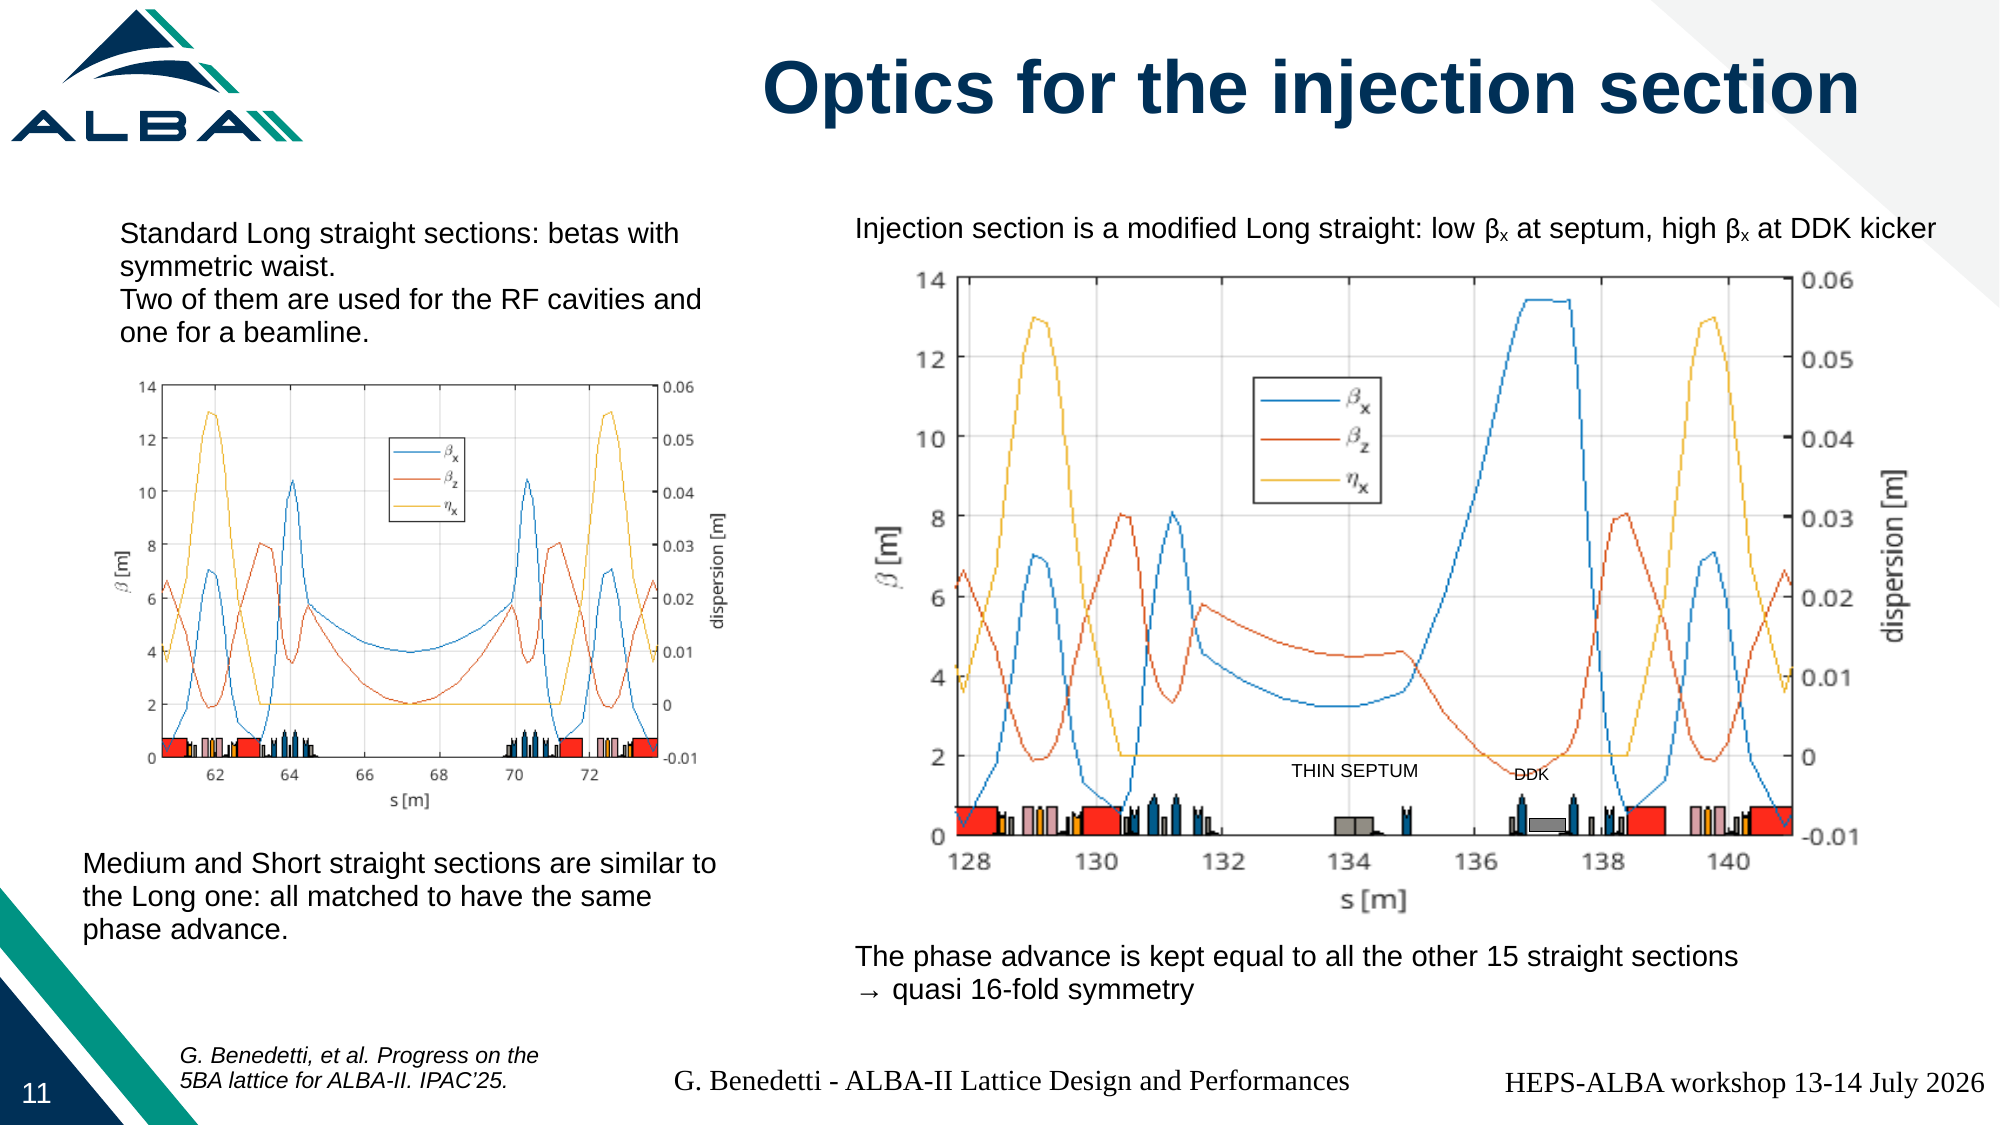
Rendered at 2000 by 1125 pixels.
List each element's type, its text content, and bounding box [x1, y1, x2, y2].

text_box Standard Long straight sections: betas with symmetric waist. Two of them are used for the RF cavities and one for a beamline. [105, 210, 751, 396]
text_box Injection section is a modified Long straight: low βx at septum, high βx at DDK kicker [840, 204, 1987, 317]
text_box [1529, 818, 1566, 832]
text_box G. Benedetti, et al. Progress on the 5BA lattice for ALBA-II. IPAC’25. [165, 1035, 571, 1101]
text_box DDK [1499, 757, 1614, 817]
text_box The phase advance is kept equal to all the other 15 straight sections → quasi 16-fold symmetry [840, 933, 1973, 1066]
text_box Medium and Short straight sections are similar to the Long one: all matched to have the same phase advance. [67, 840, 751, 983]
text_box THIN SEPTUM [1276, 752, 1443, 817]
picture [870, 254, 1925, 916]
picture [104, 372, 736, 811]
title Optics for the injection section [410, 33, 1862, 143]
